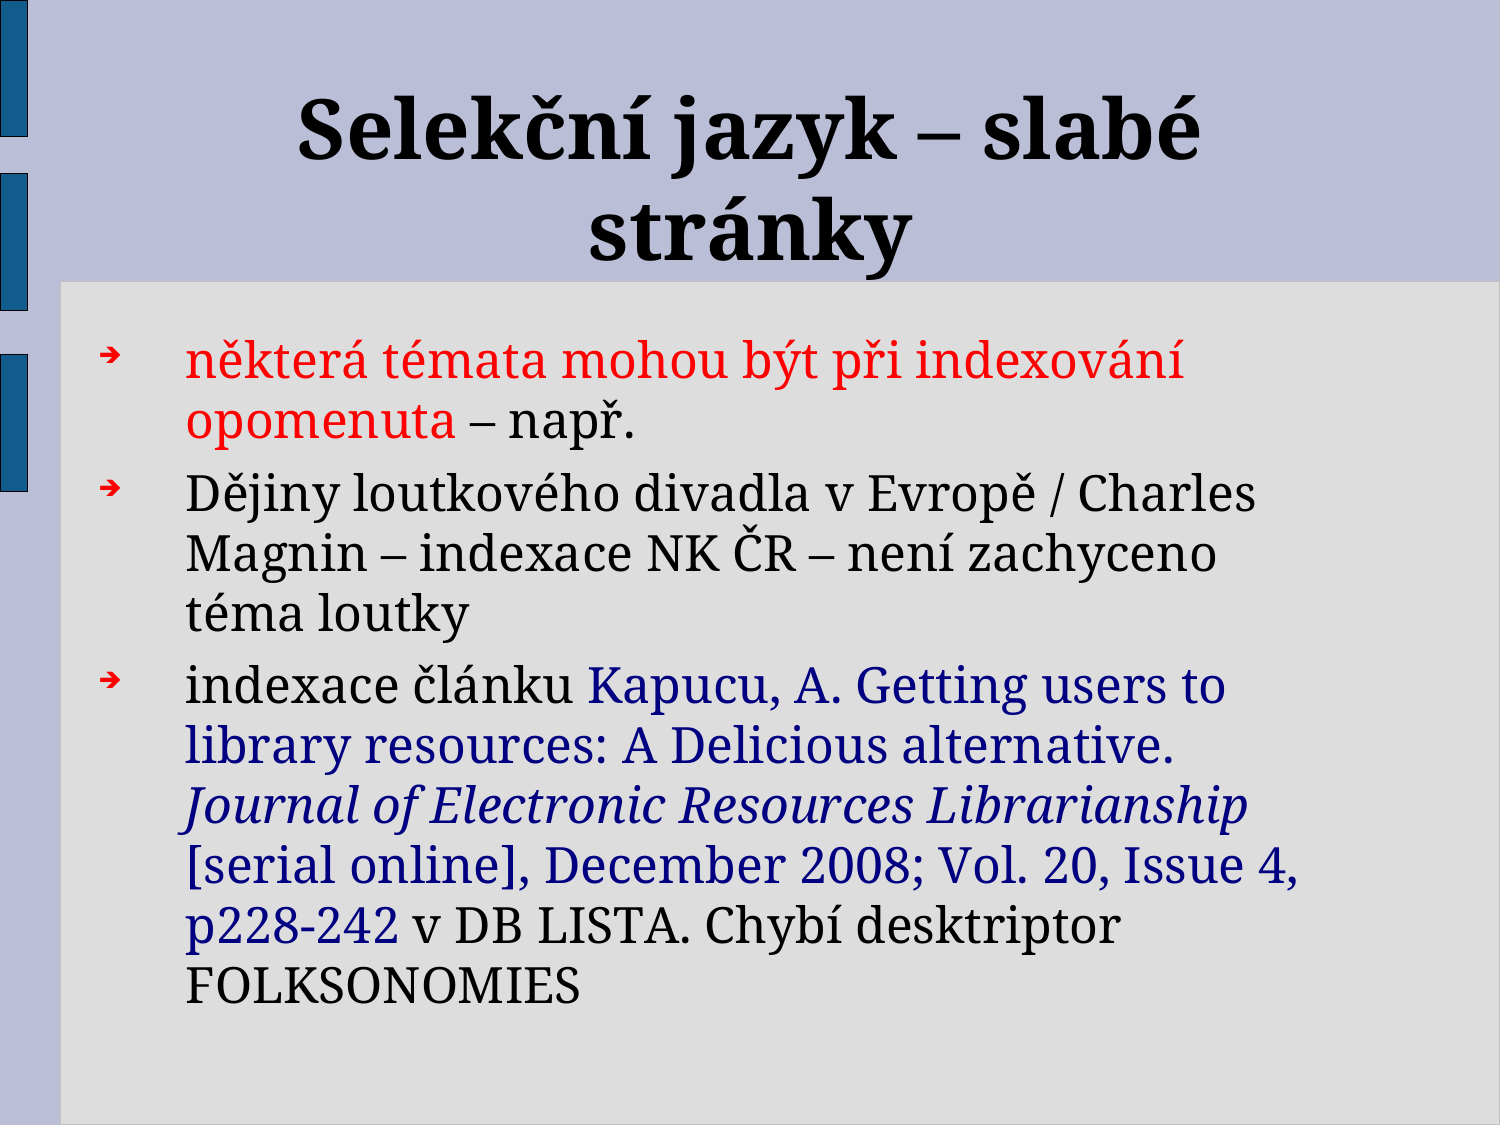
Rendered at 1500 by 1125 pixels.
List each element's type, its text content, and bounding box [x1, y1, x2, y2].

title Selekční jazyk – slabé stránky [110, 68, 1392, 285]
list některá témata mohou být při indexování opomenuta – např. Dějiny loutkového divadla v Evropě / Charles Magnin – indexace NK ČR – není zachyceno téma loutky indexace článku Kapucu, A. Getting users to library resources: A Delicious alternative. Journal of Electronic Resources Librarianship [serial online], December 2008; Vol. 20, Issue 4, p228-242 v DB LISTA. Chybí desktriptor FOLKSONOMIES [83, 103, 1359, 1125]
